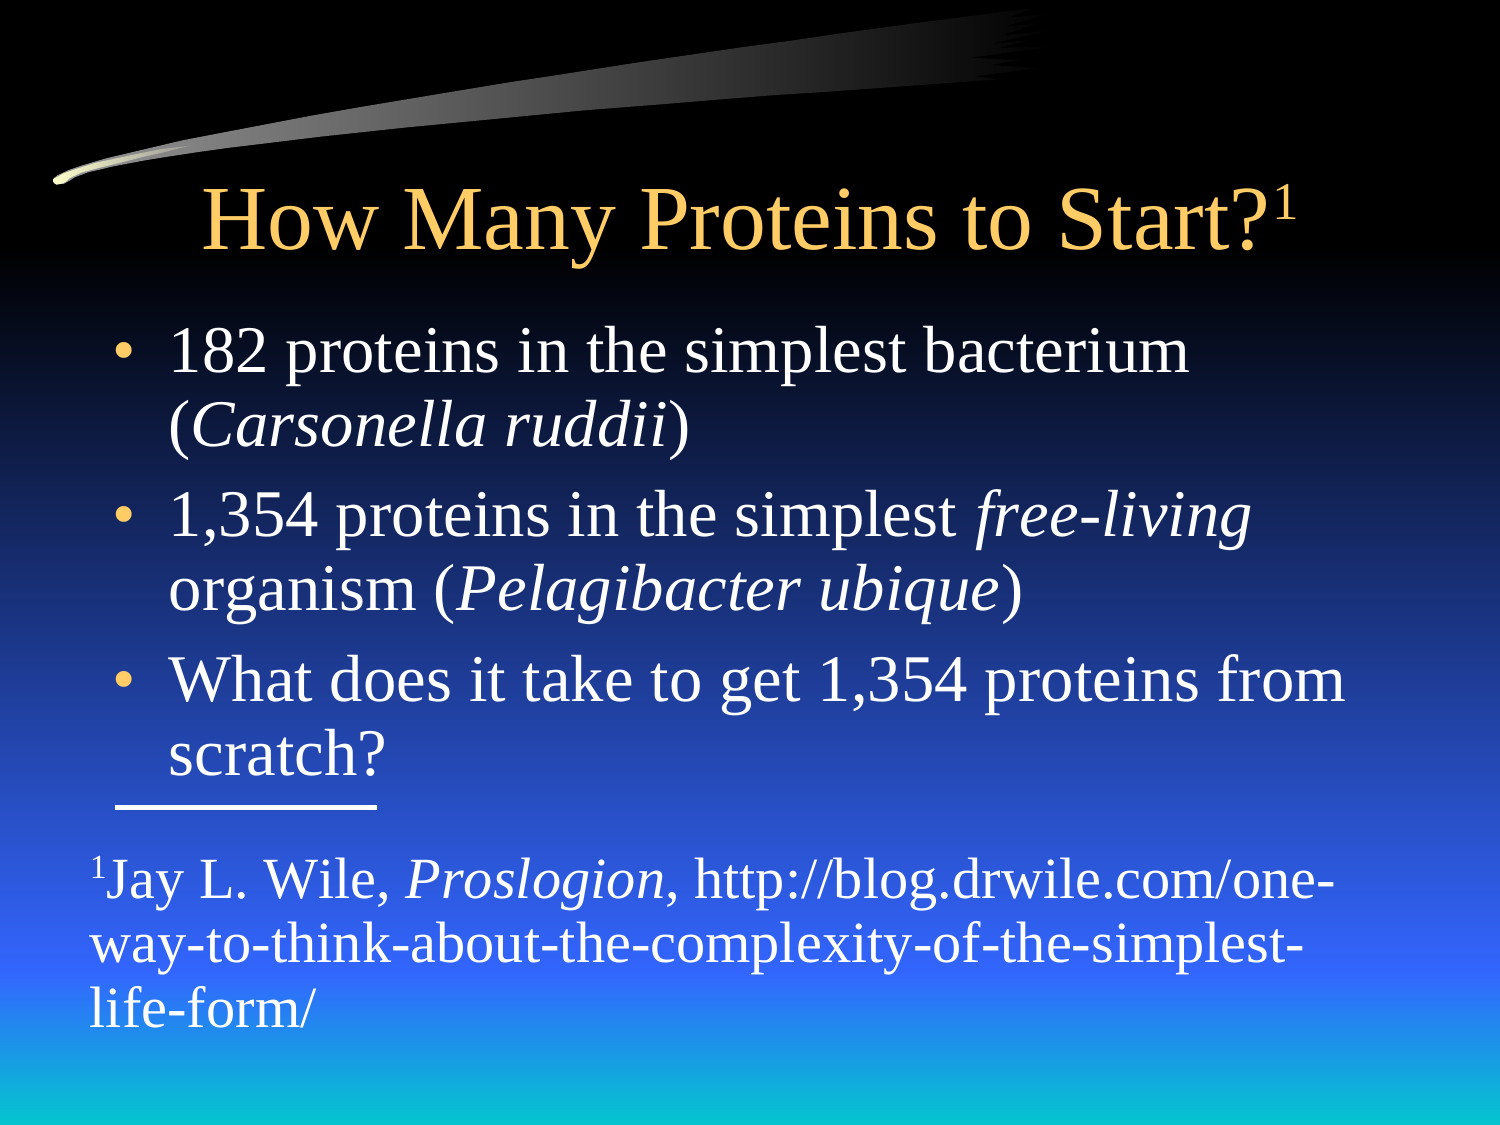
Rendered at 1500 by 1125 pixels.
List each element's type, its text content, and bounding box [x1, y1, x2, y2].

text_box 1Jay L. Wile, Proslogion, http://blog.drwile.com/one-way-to-think-about-the-complexity-of-the-simplest-life-form/ [75, 838, 1388, 1050]
list 182 proteins in the simplest bacterium (Carsonella ruddii) 1,354 proteins in the simplest free-living organism (Pelagibacter ubique) What does it take to get 1,354 proteins from scratch? [112, 312, 1388, 791]
title How Many Proteins to Start?1 [112, 124, 1388, 312]
